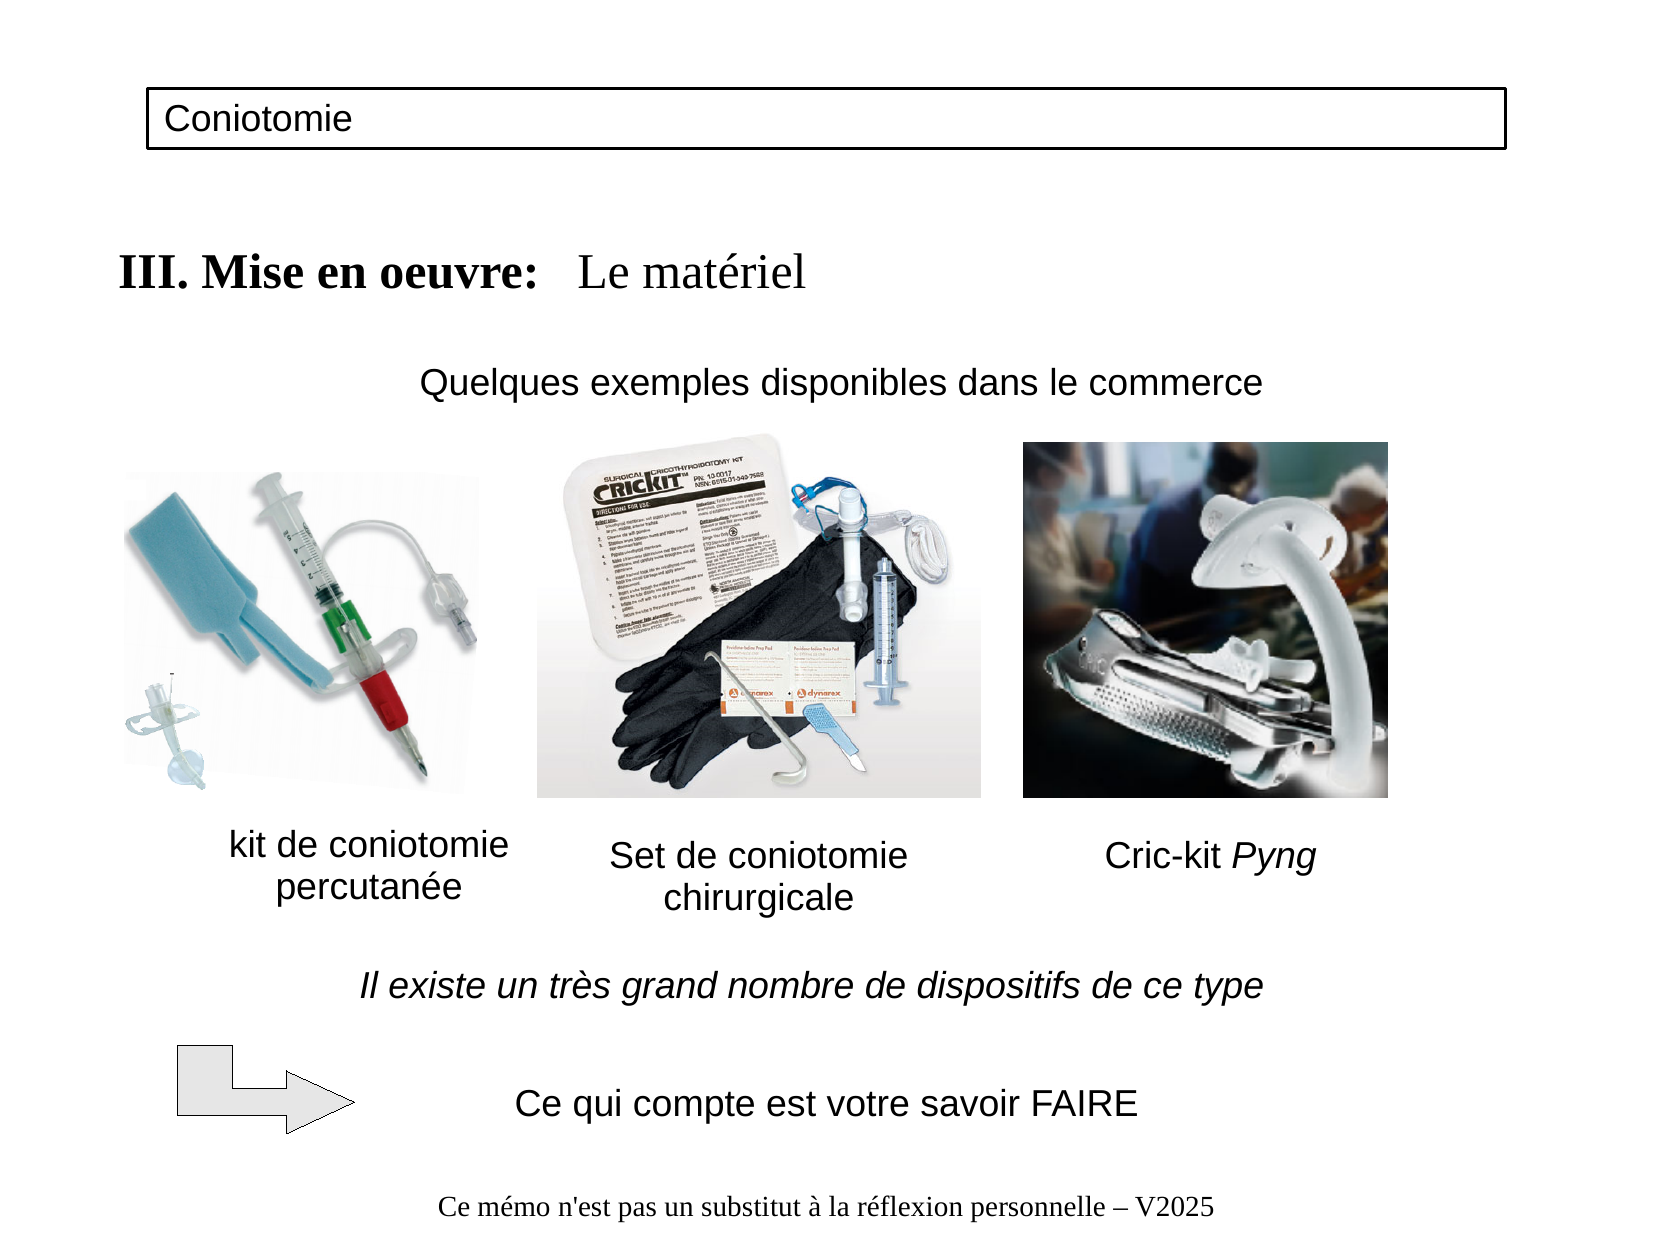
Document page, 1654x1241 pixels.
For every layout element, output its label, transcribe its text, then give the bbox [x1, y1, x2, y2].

text_box III. Mise en oeuvre: Le matériel [103, 236, 1518, 309]
text_box [177, 1045, 355, 1134]
text_box Coniotomie [147, 88, 1506, 149]
text_box Cric-kit Pyng [1033, 826, 1388, 884]
text_box Ce mémo n'est pas un substitut à la réflexion personnelle – V2025 [358, 1182, 1296, 1231]
text_box Quelques exemples disponibles dans le commerce [118, 354, 1565, 412]
text_box Set de coniotomie chirurgicale [537, 826, 981, 926]
picture [537, 416, 981, 798]
picture [124, 472, 479, 798]
text_box kit de coniotomie percutanée [147, 816, 591, 916]
picture [1023, 442, 1388, 798]
text_box Ce qui compte est votre savoir FAIRE [383, 1074, 1270, 1134]
text_box Il existe un très grand nombre de dispositifs de ce type [177, 956, 1447, 1014]
